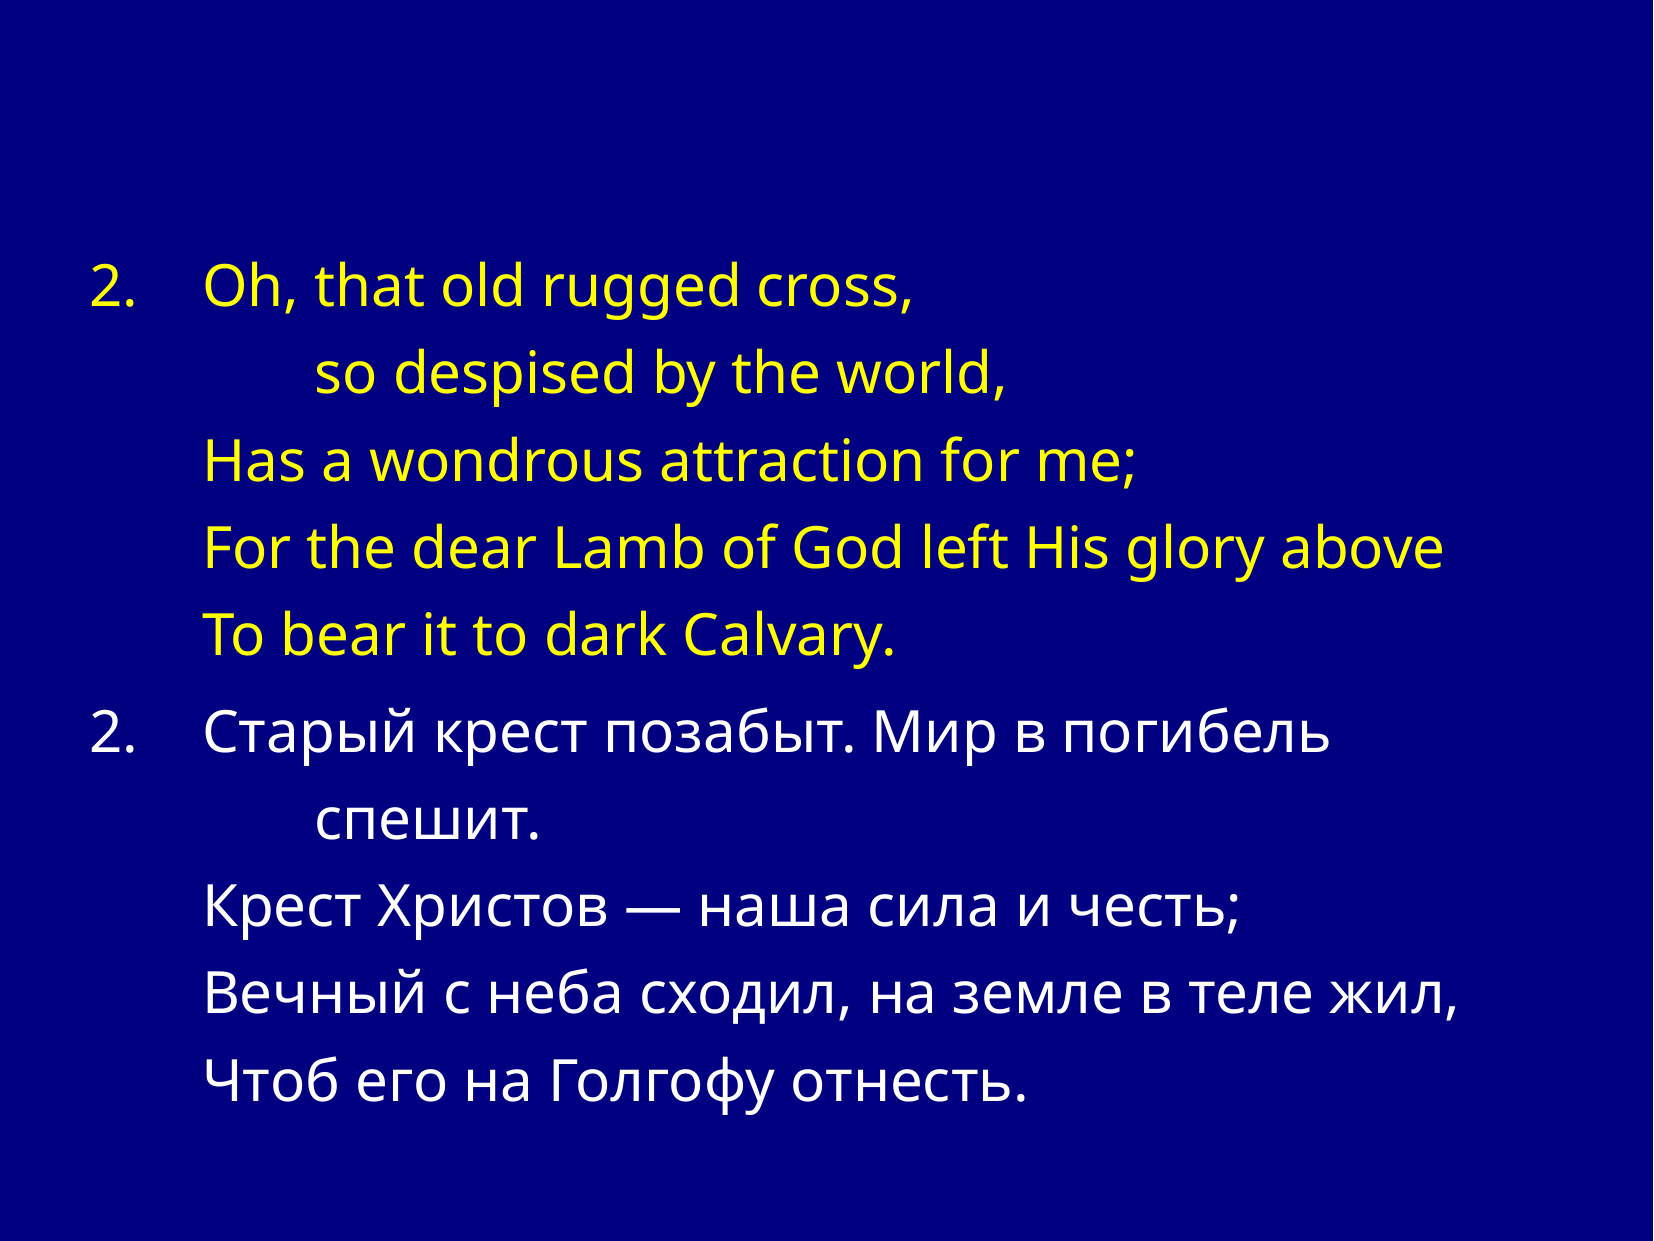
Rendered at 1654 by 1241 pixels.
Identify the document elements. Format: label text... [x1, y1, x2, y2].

text_box 2. Старый крест позабыт. Мир в погибель спешит. Крест Христов — наша сила и честь; Вечный с неба сходил, на земле в теле жил, Чтоб его на Голгофу отнесть. [75, 675, 1653, 1163]
text_box 2. Oh, that old rugged cross, so despised by the world, Has a wondrous attraction for me; For the dear Lamb of God left His glory above To bear it to dark Calvary. [75, 150, 1576, 675]
